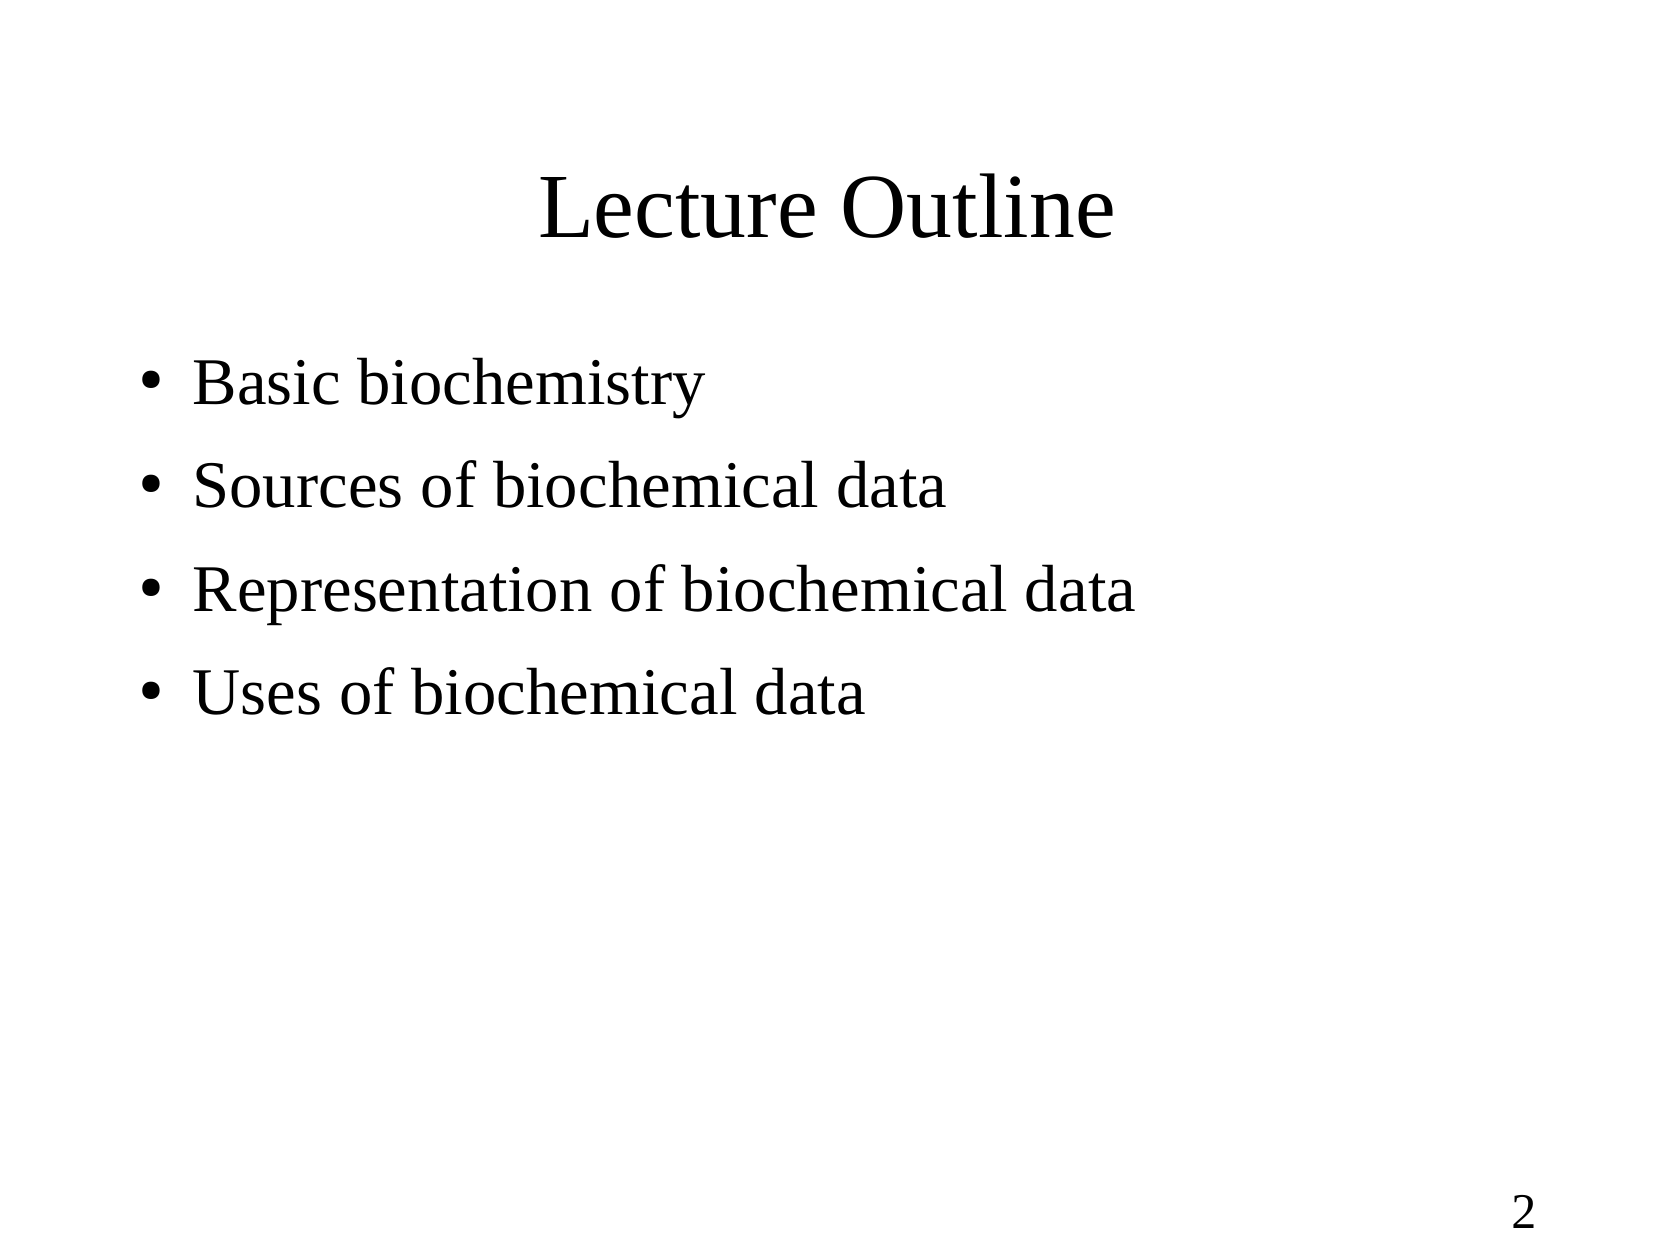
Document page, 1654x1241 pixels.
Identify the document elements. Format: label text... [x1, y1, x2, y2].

text_box <number> [1511, 1183, 1654, 1241]
list Basic biochemistry Sources of biochemical data Representation of biochemical data Uses of biochemical data [121, 344, 1534, 1127]
title Lecture Outline [121, 102, 1534, 311]
